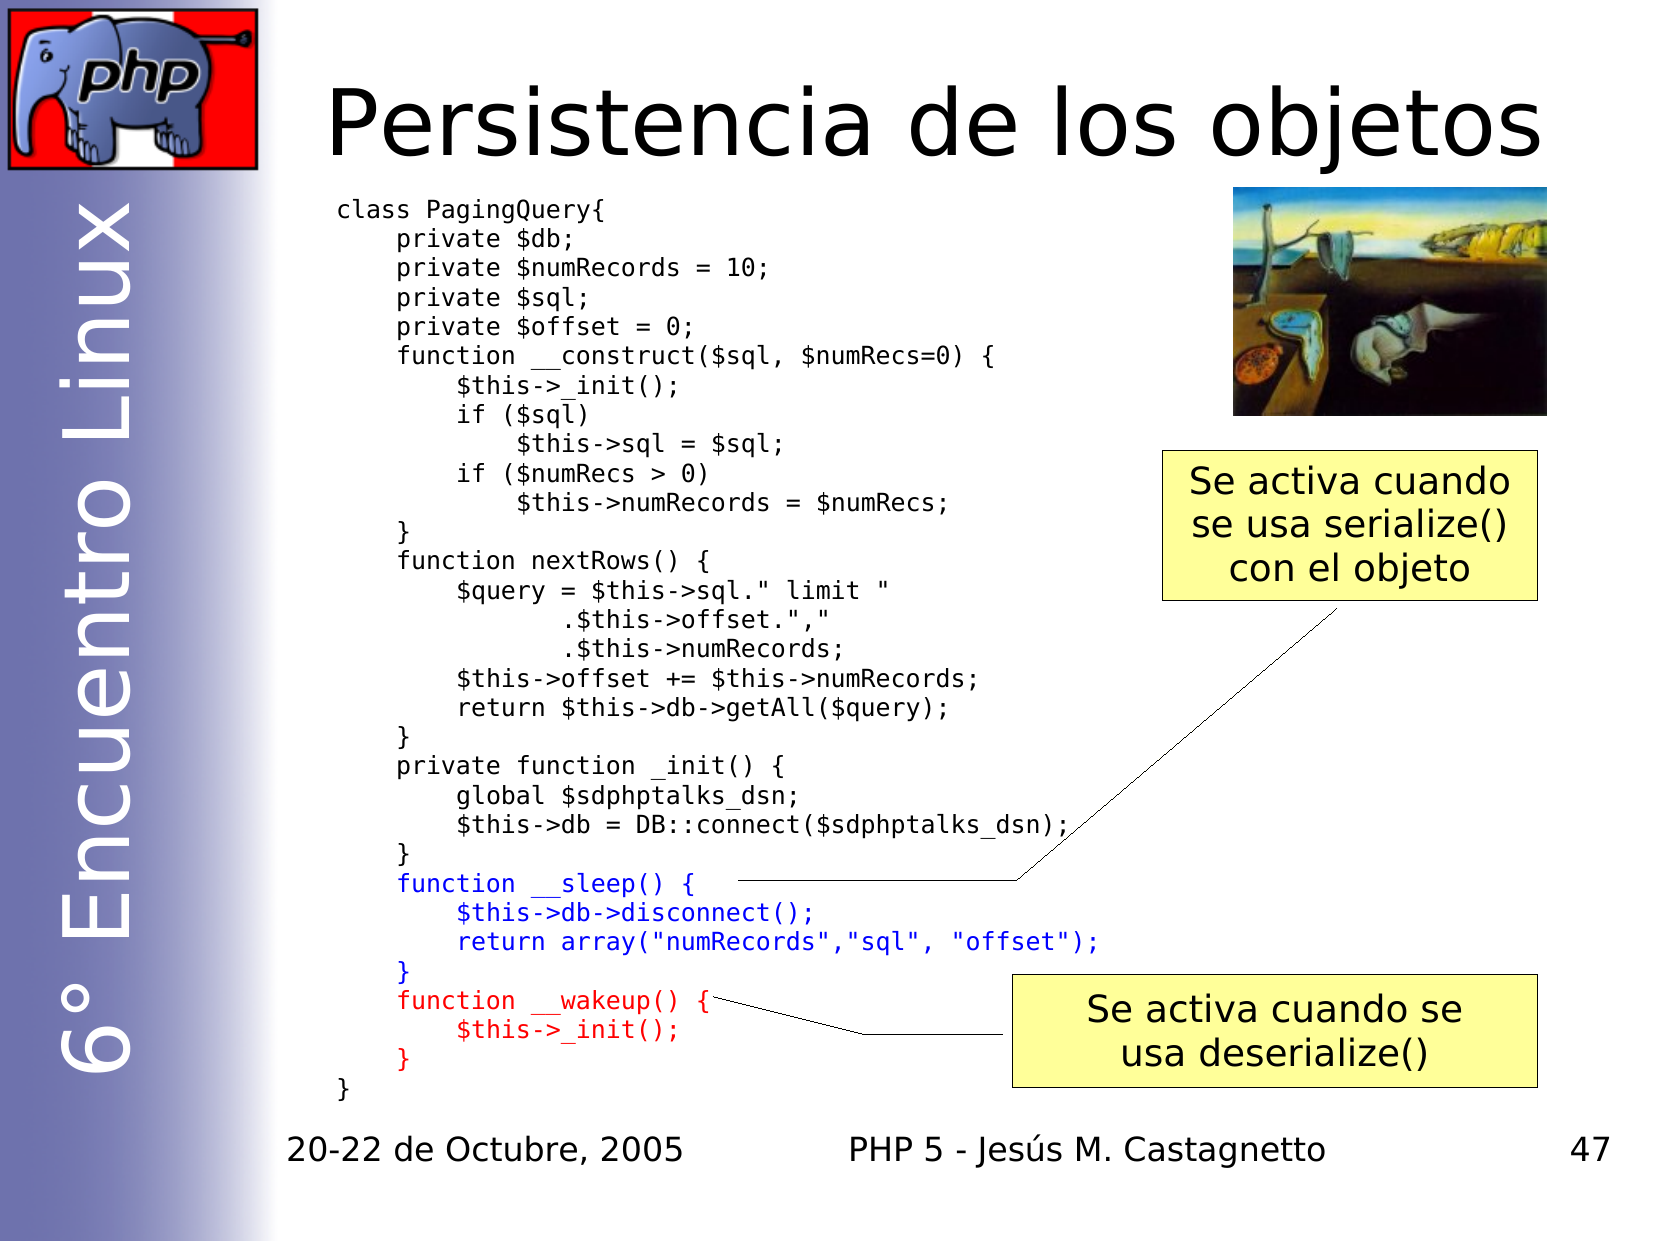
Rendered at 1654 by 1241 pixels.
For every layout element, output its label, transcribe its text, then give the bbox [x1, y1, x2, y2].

title Persistencia de los objetos [300, 19, 1571, 228]
text_box Se activa cuando se usa serialize() con el objeto [1163, 450, 1538, 600]
text_box class PagingQuery{ private $db; private $numRecords = 10; private $sql; private $offset = 0; function __construct($sql, $numRecs=0) { $this->_init(); if ($sql) $this->sql = $sql; if ($numRecs > 0) $this->numRecords = $numRecs; } function nextRows() { $query = $this->sql." limit " .$this->offset."," .$this->numRecords; $this->offset += $this->numRecords; return $this->db->getAll($query); } private function _init() { global $sdphptalks_dsn; $this->db = DB::connect($sdphptalks_dsn); } function __sleep() { $this->db->disconnect(); return array("numRecords","sql", "offset"); } function __wakeup() { $this->_init(); } } [321, 187, 1116, 1111]
picture [0, 0, 1654, 1241]
text_box Se activa cuando se usa deserialize() [1013, 975, 1538, 1088]
